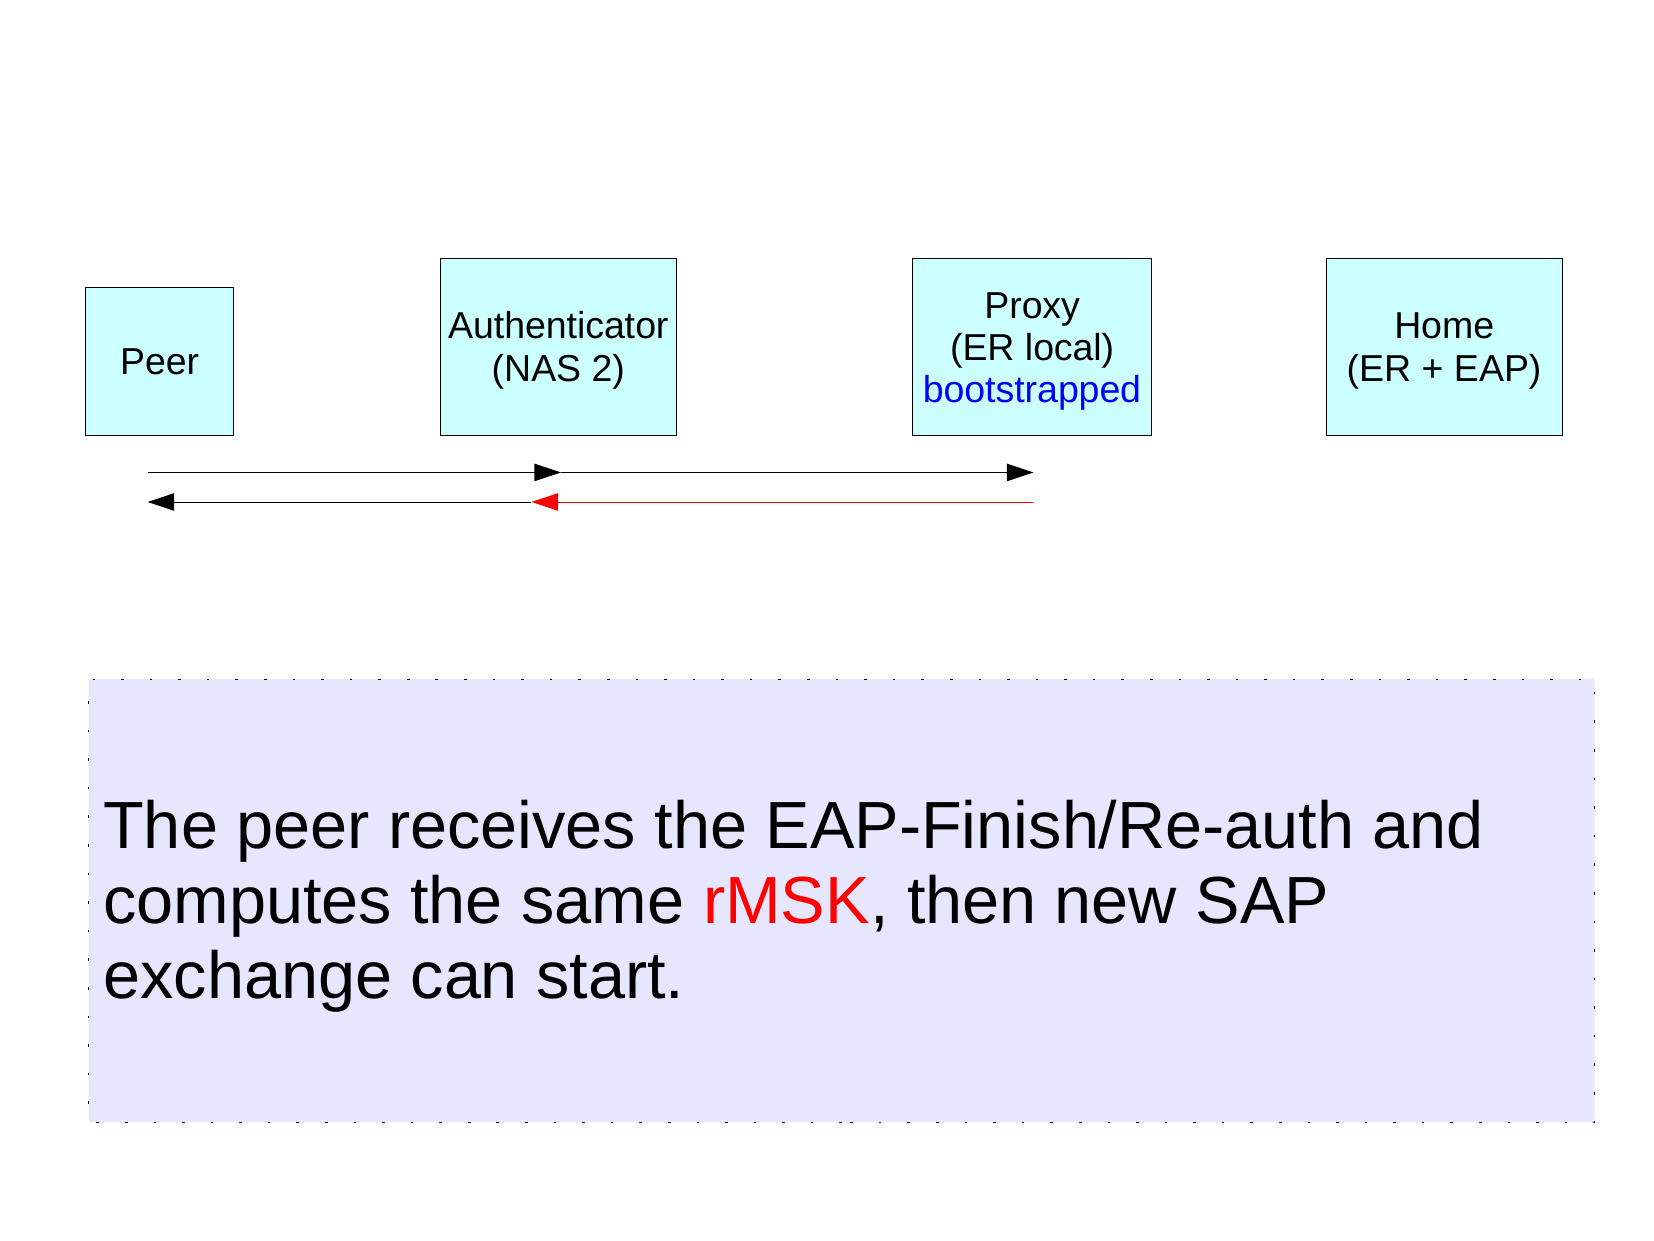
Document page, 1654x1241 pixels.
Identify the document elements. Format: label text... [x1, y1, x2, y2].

text_box Peer [85, 287, 234, 436]
text_box Proxy (ER local) bootstrapped [912, 258, 1152, 436]
text_box Authenticator (NAS 2) [440, 258, 677, 436]
text_box Home (ER + EAP) [1326, 258, 1563, 436]
text_box The peer receives the EAP-Finish/Re-auth and computes the same rMSK, then new SAP exchange can start. [88, 679, 1595, 1123]
